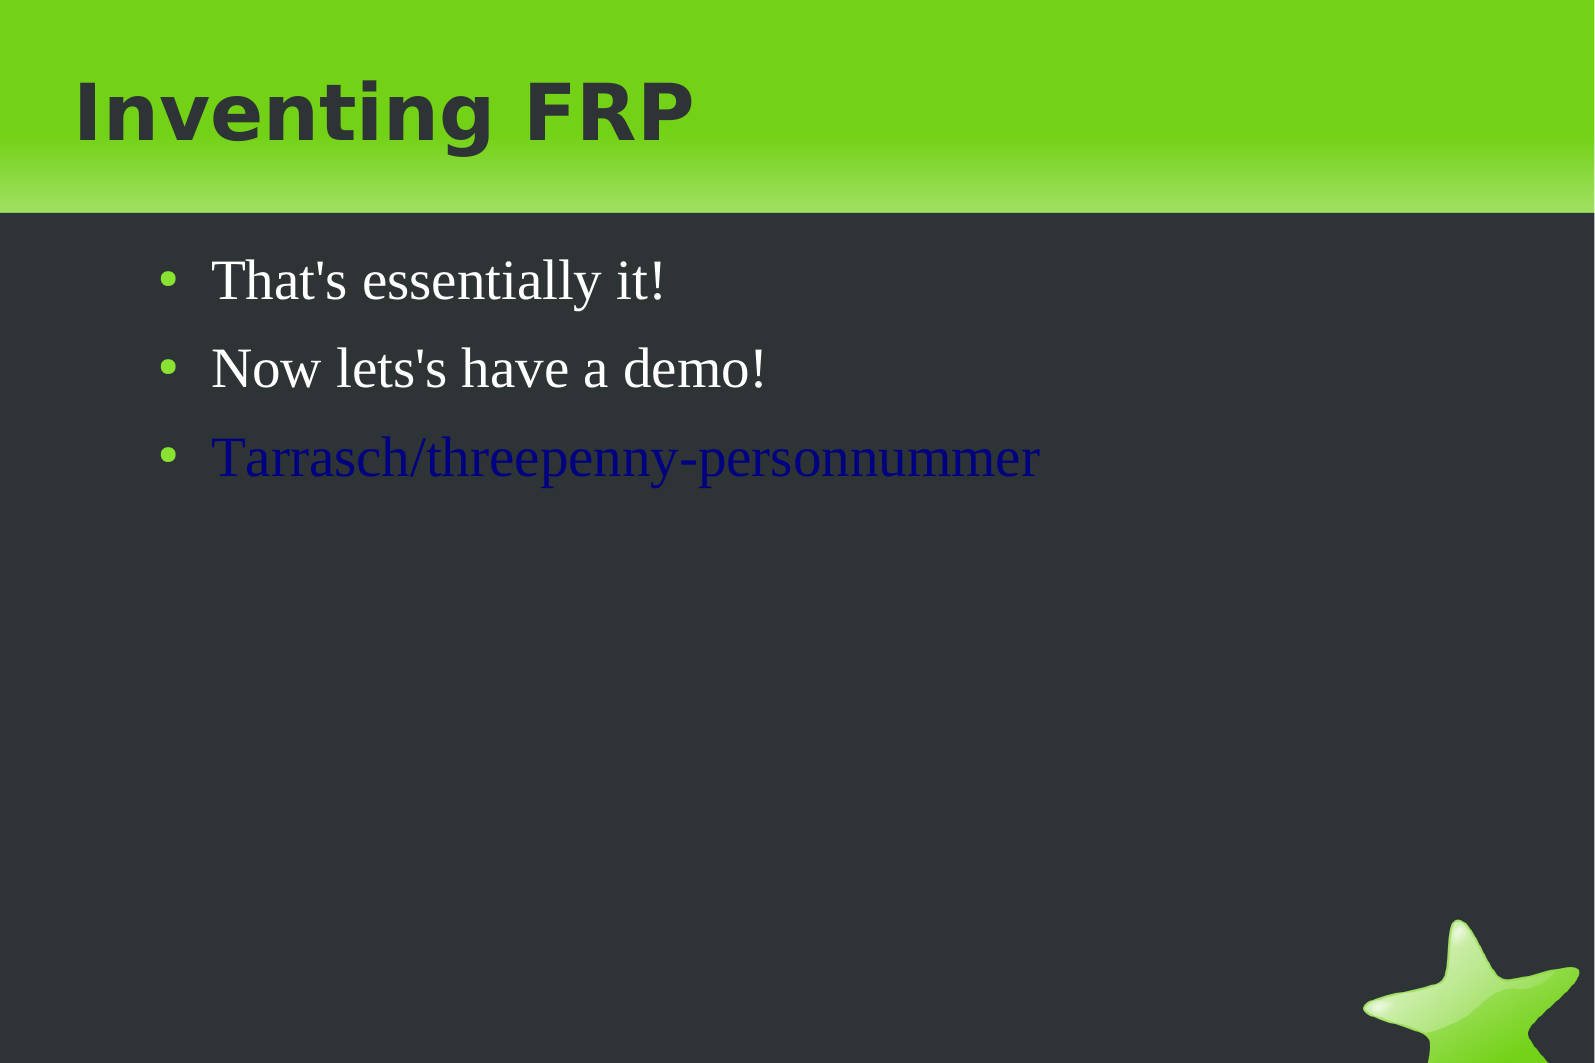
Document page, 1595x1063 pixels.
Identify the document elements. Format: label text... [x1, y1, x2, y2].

title Inventing FRP [74, 25, 1510, 203]
list That's essentially it! Now lets's have a demo! Tarrasch/threepenny-personnummer [79, 248, 1515, 951]
picture [0, 0, 1595, 1063]
